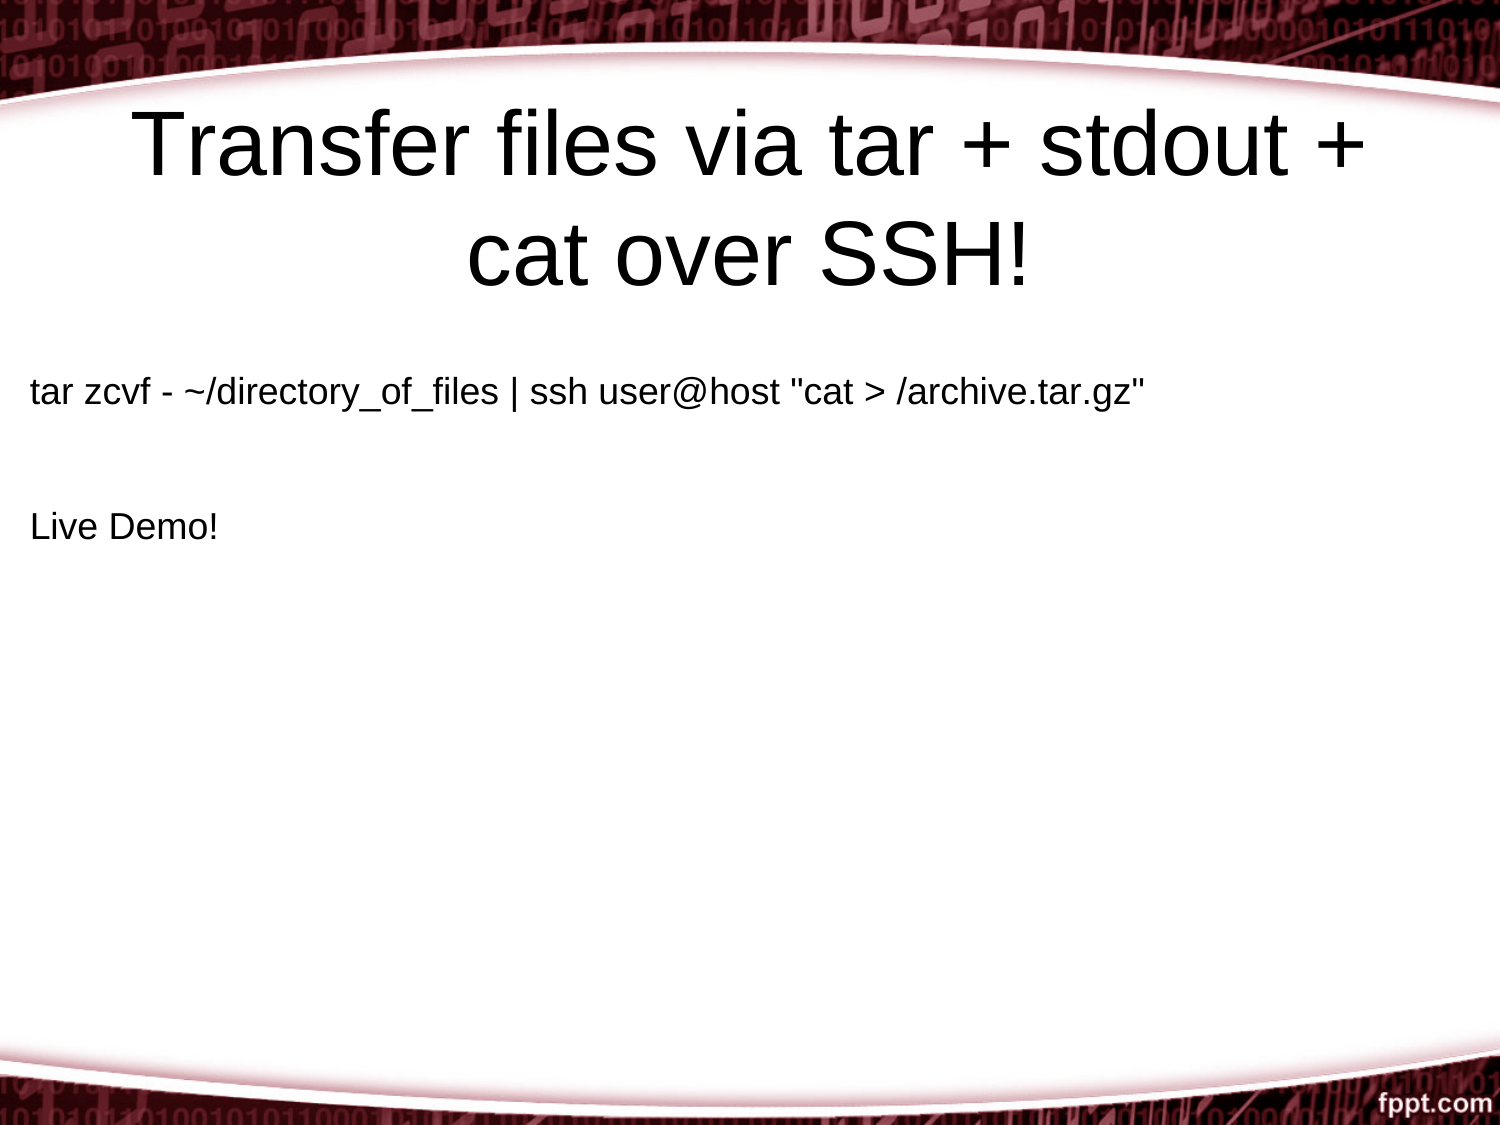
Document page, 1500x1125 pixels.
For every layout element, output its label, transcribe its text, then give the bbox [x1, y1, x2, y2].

text_box tar zcvf - ~/directory_of_files | ssh user@host "cat > /archive.tar.gz" Live Demo! [15, 224, 1486, 555]
picture [0, 0, 1500, 1125]
title Transfer files via tar + stdout + cat over SSH! [75, 0, 1426, 224]
